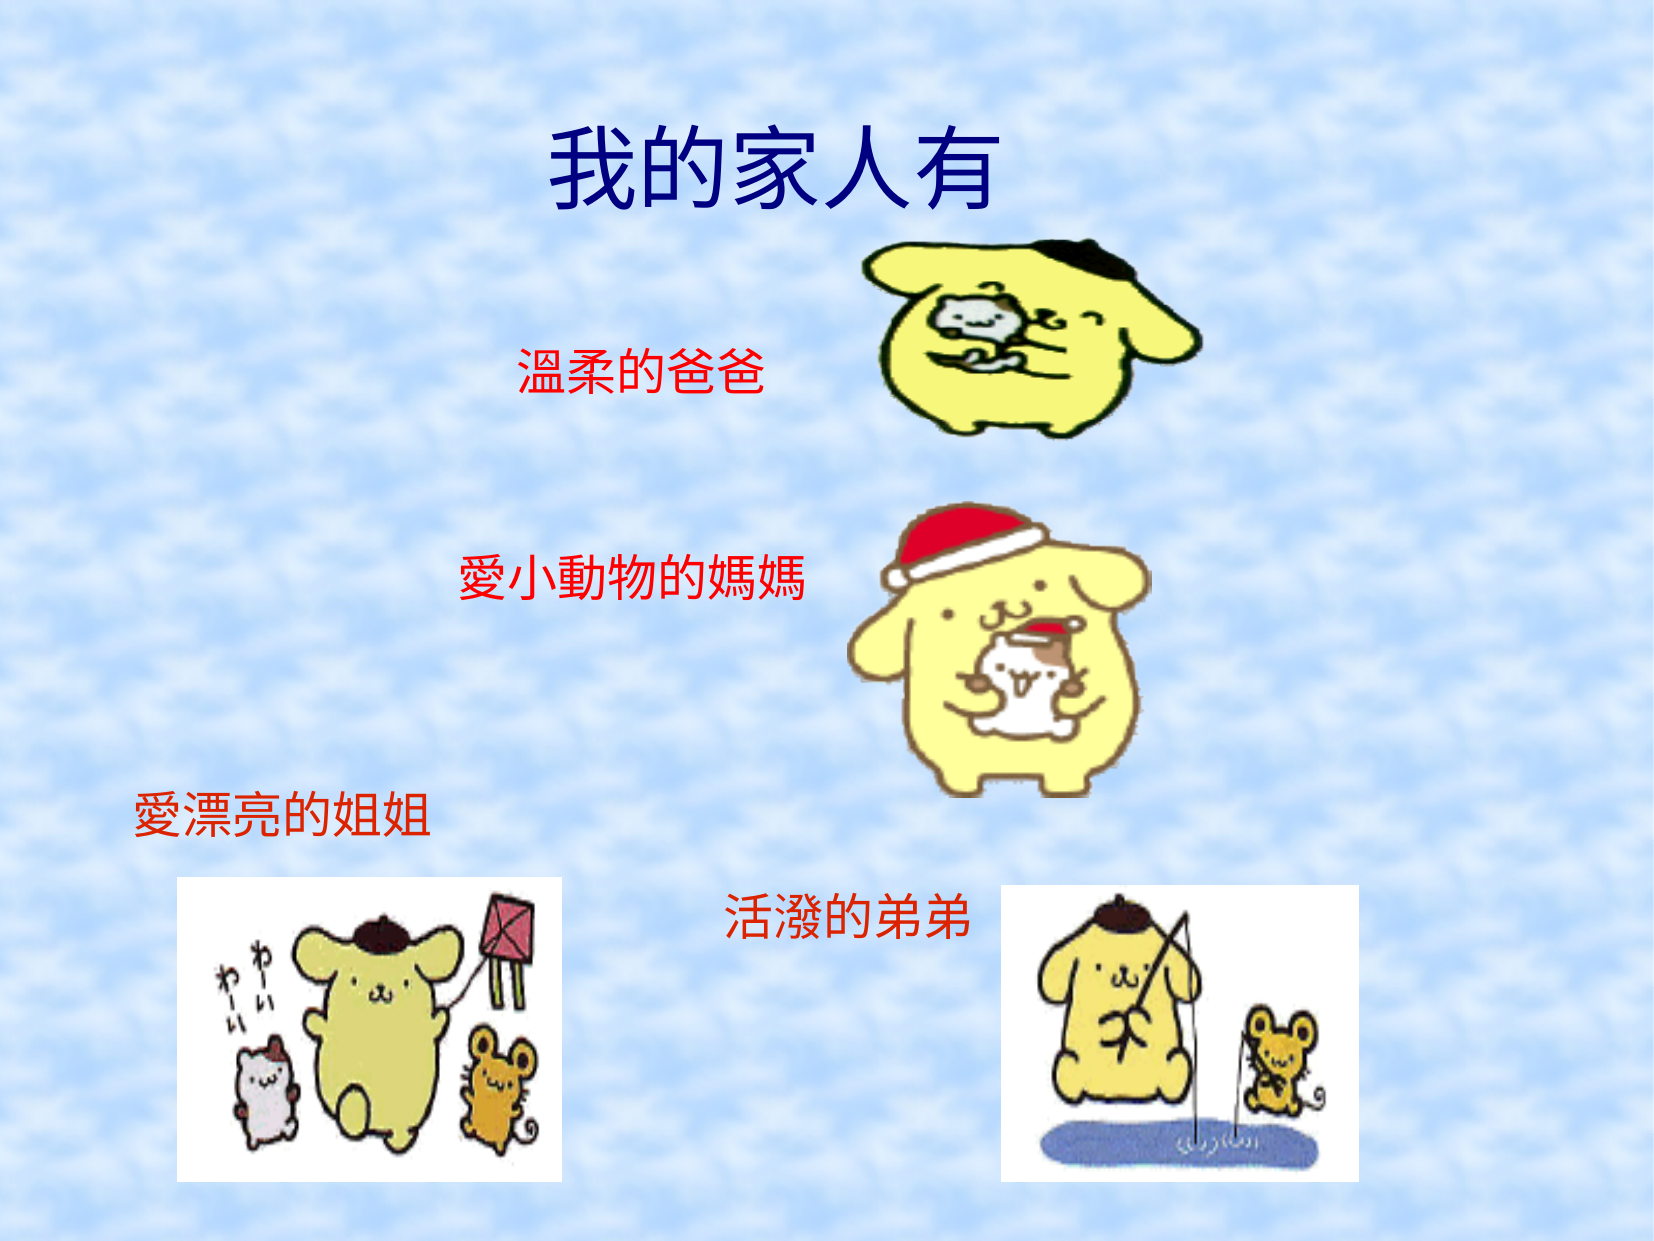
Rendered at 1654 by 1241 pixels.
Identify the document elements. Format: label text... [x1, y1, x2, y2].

picture [0, 0, 1654, 1241]
text_box 愛小動物的媽媽 [442, 531, 916, 607]
text_box 愛漂亮的姐姐 [118, 767, 827, 843]
text_box 活潑的弟弟 [708, 870, 1182, 945]
text_box 溫柔的爸爸 [501, 324, 1123, 400]
text_box 我的家人有 [531, 88, 1241, 296]
